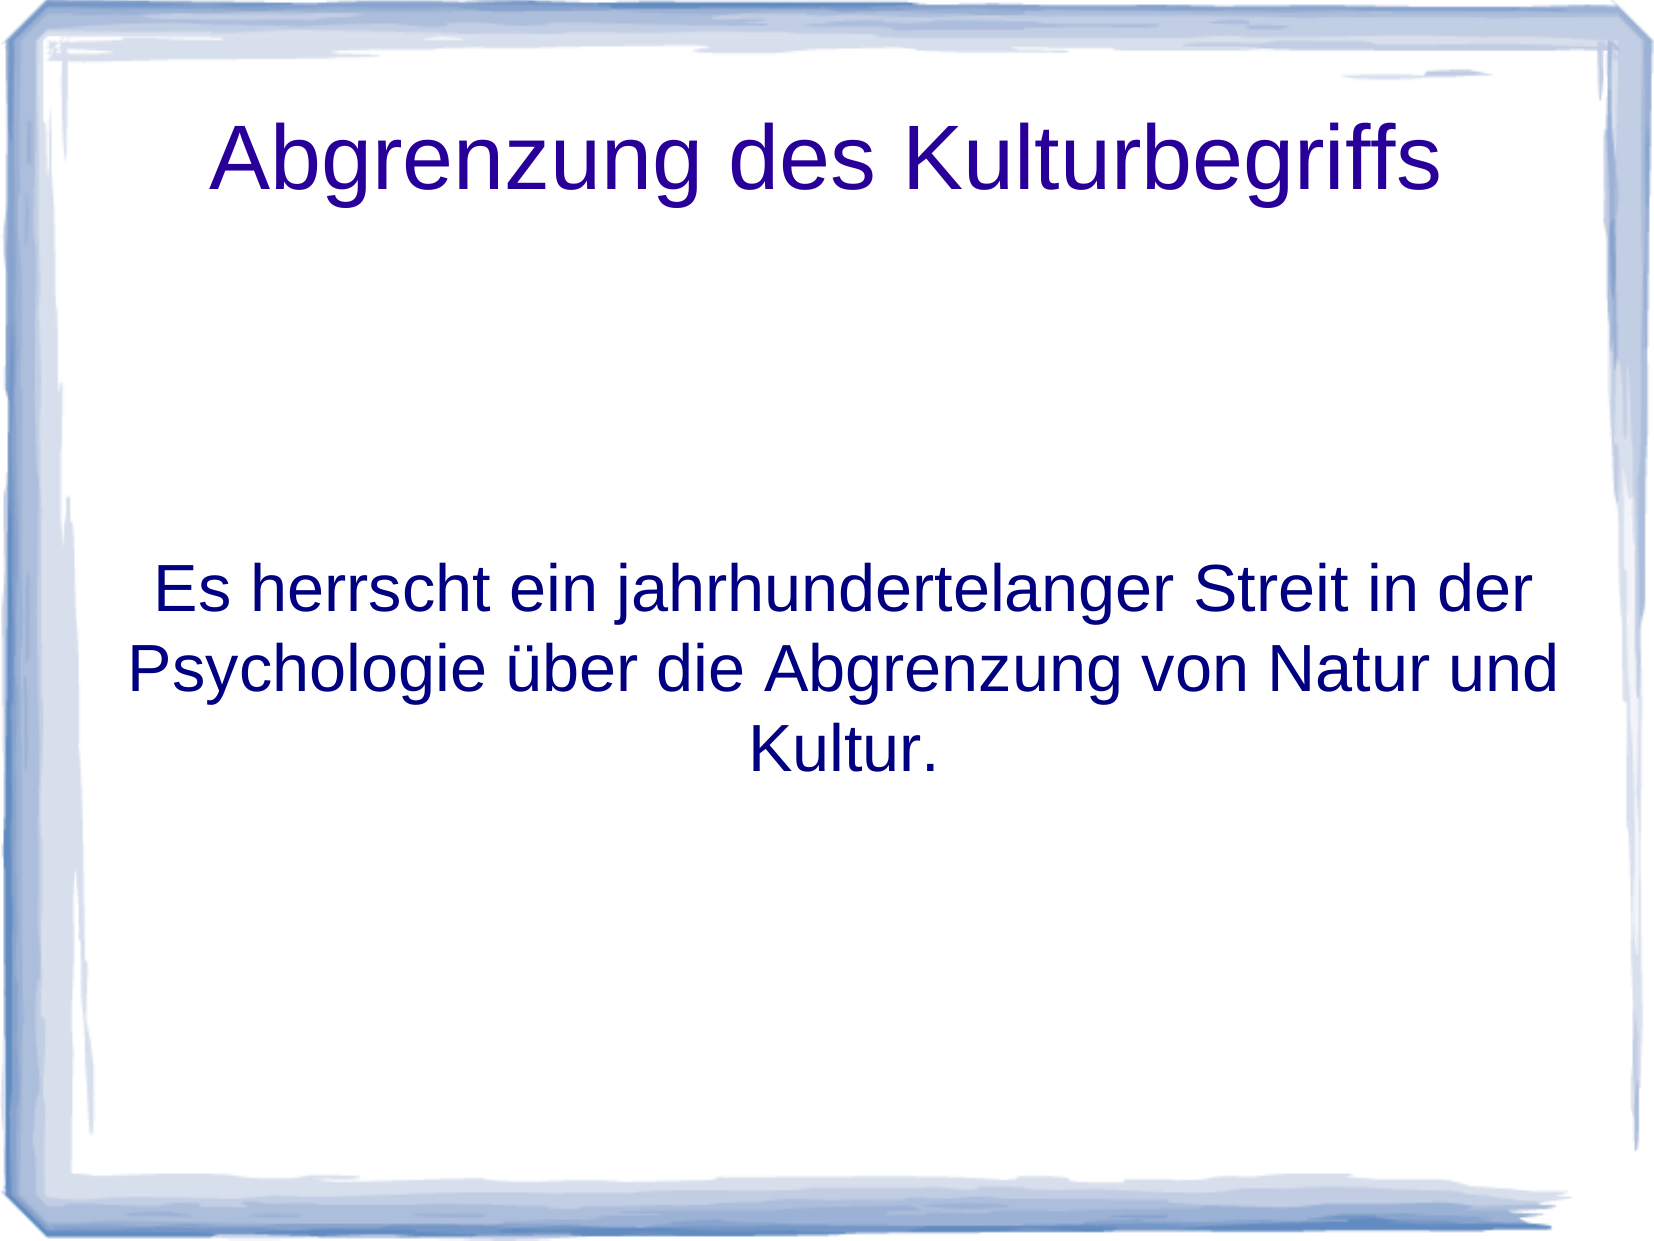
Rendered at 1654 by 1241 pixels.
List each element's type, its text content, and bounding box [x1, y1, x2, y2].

list Es herrscht ein jahrhundertelanger Streit in der Psychologie über die Abgrenzung von Natur und Kultur. [118, 324, 1571, 1004]
title Abgrenzung des Kulturbegriffs [82, 49, 1571, 257]
